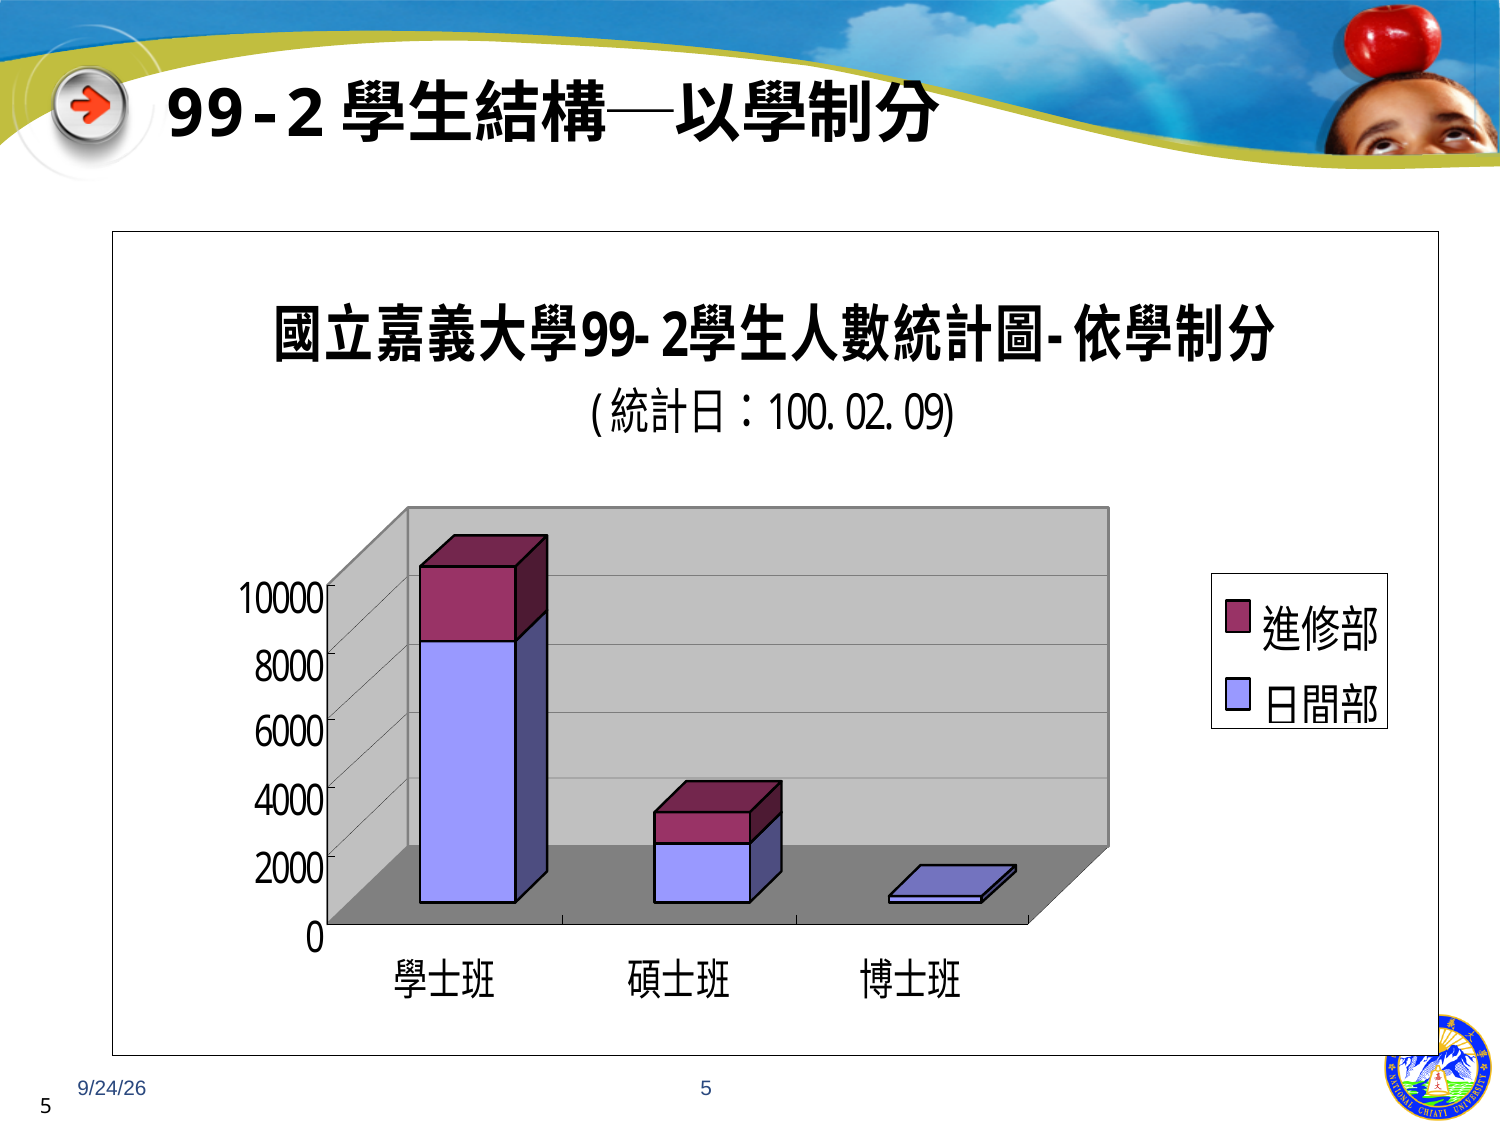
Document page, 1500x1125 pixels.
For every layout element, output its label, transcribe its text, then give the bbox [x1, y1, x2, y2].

text_box [24, 1067, 376, 1125]
title 99-2學生結構─以學制分 [150, 62, 1070, 155]
text_box [637, 1071, 775, 1111]
chart [100, 215, 1453, 1071]
